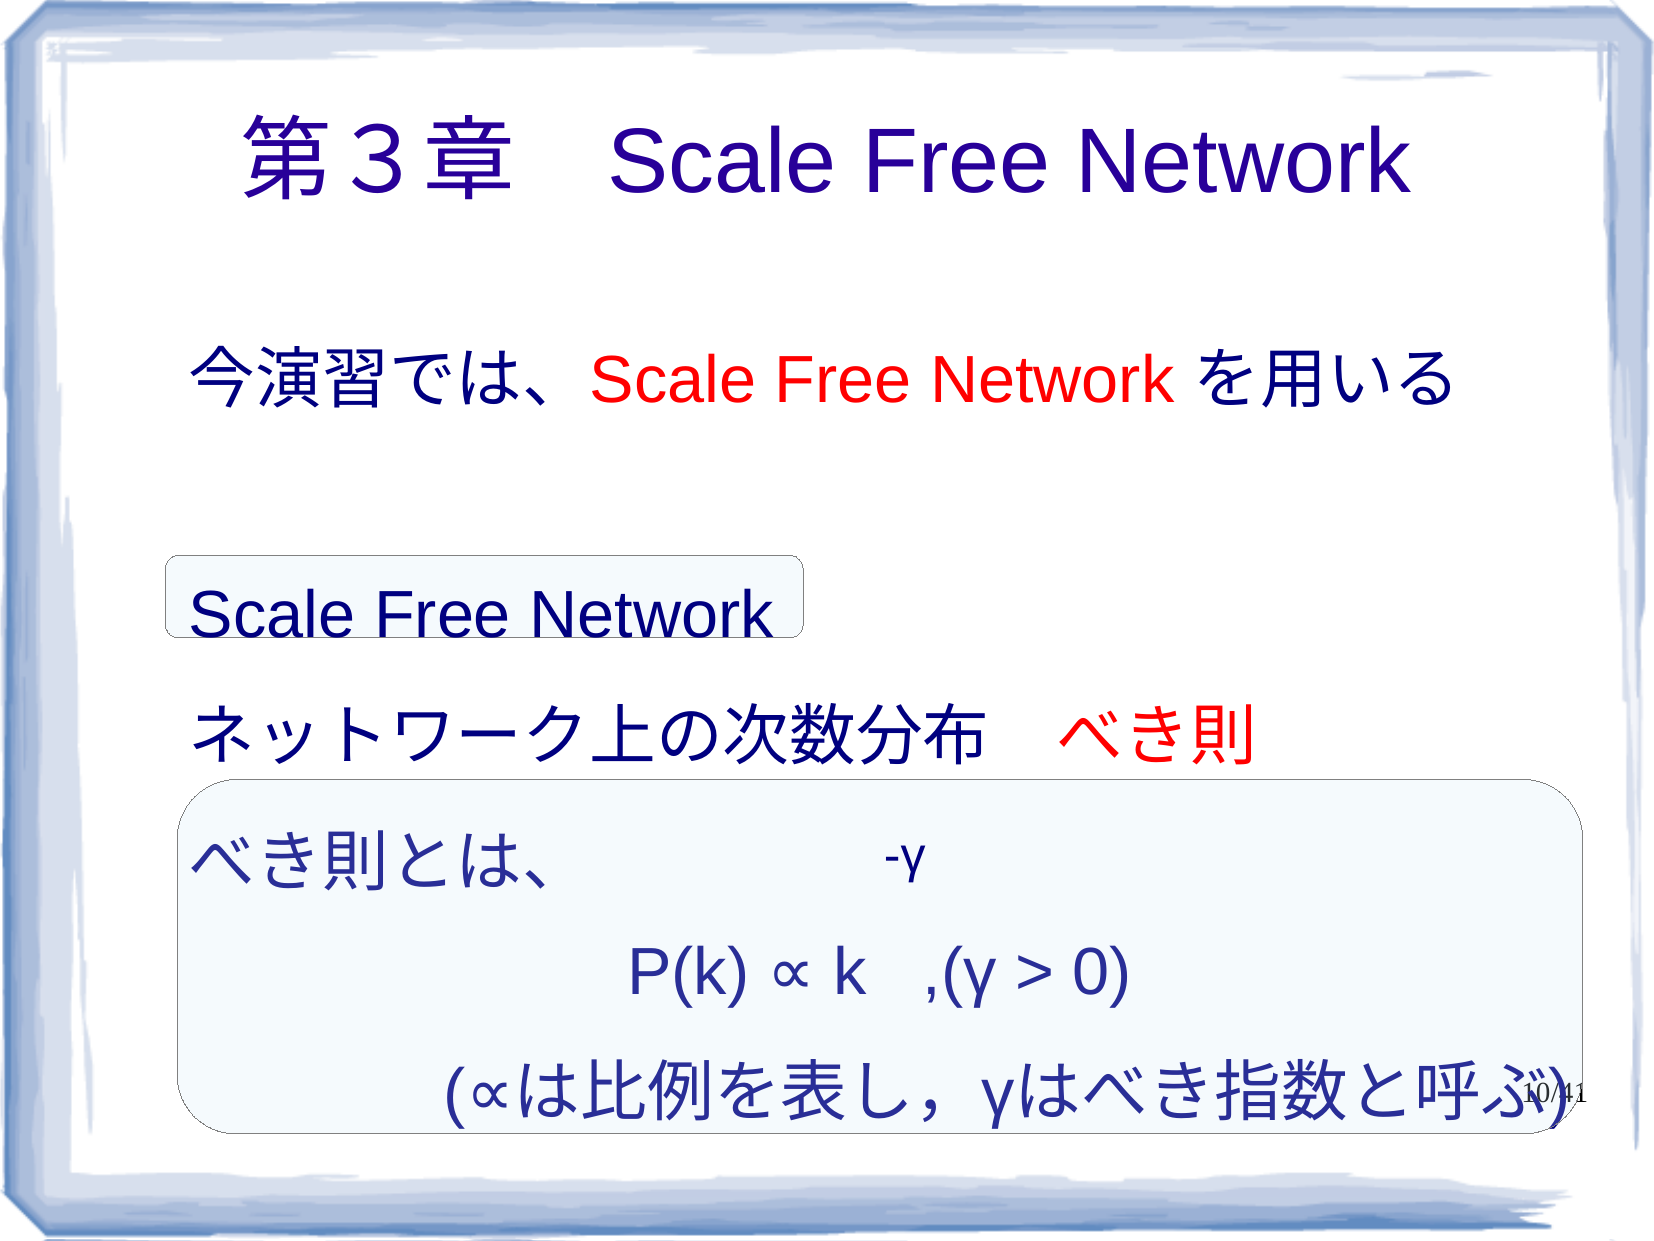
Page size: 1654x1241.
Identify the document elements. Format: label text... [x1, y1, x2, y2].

list 今演習では、Scale Free Network を用いる Scale Free Network ネットワーク上の次数分布 べき則 べき則とは、 P(k) ∝ k ,(γ > 0) (∝は比例を表し，γはべき指数と呼ぶ) [118, 324, 1571, 1098]
picture [0, 0, 1654, 1241]
text_box -γ [813, 826, 981, 917]
text_box [177, 779, 1583, 1134]
title 第３章 Scale Free Network [82, 49, 1571, 257]
